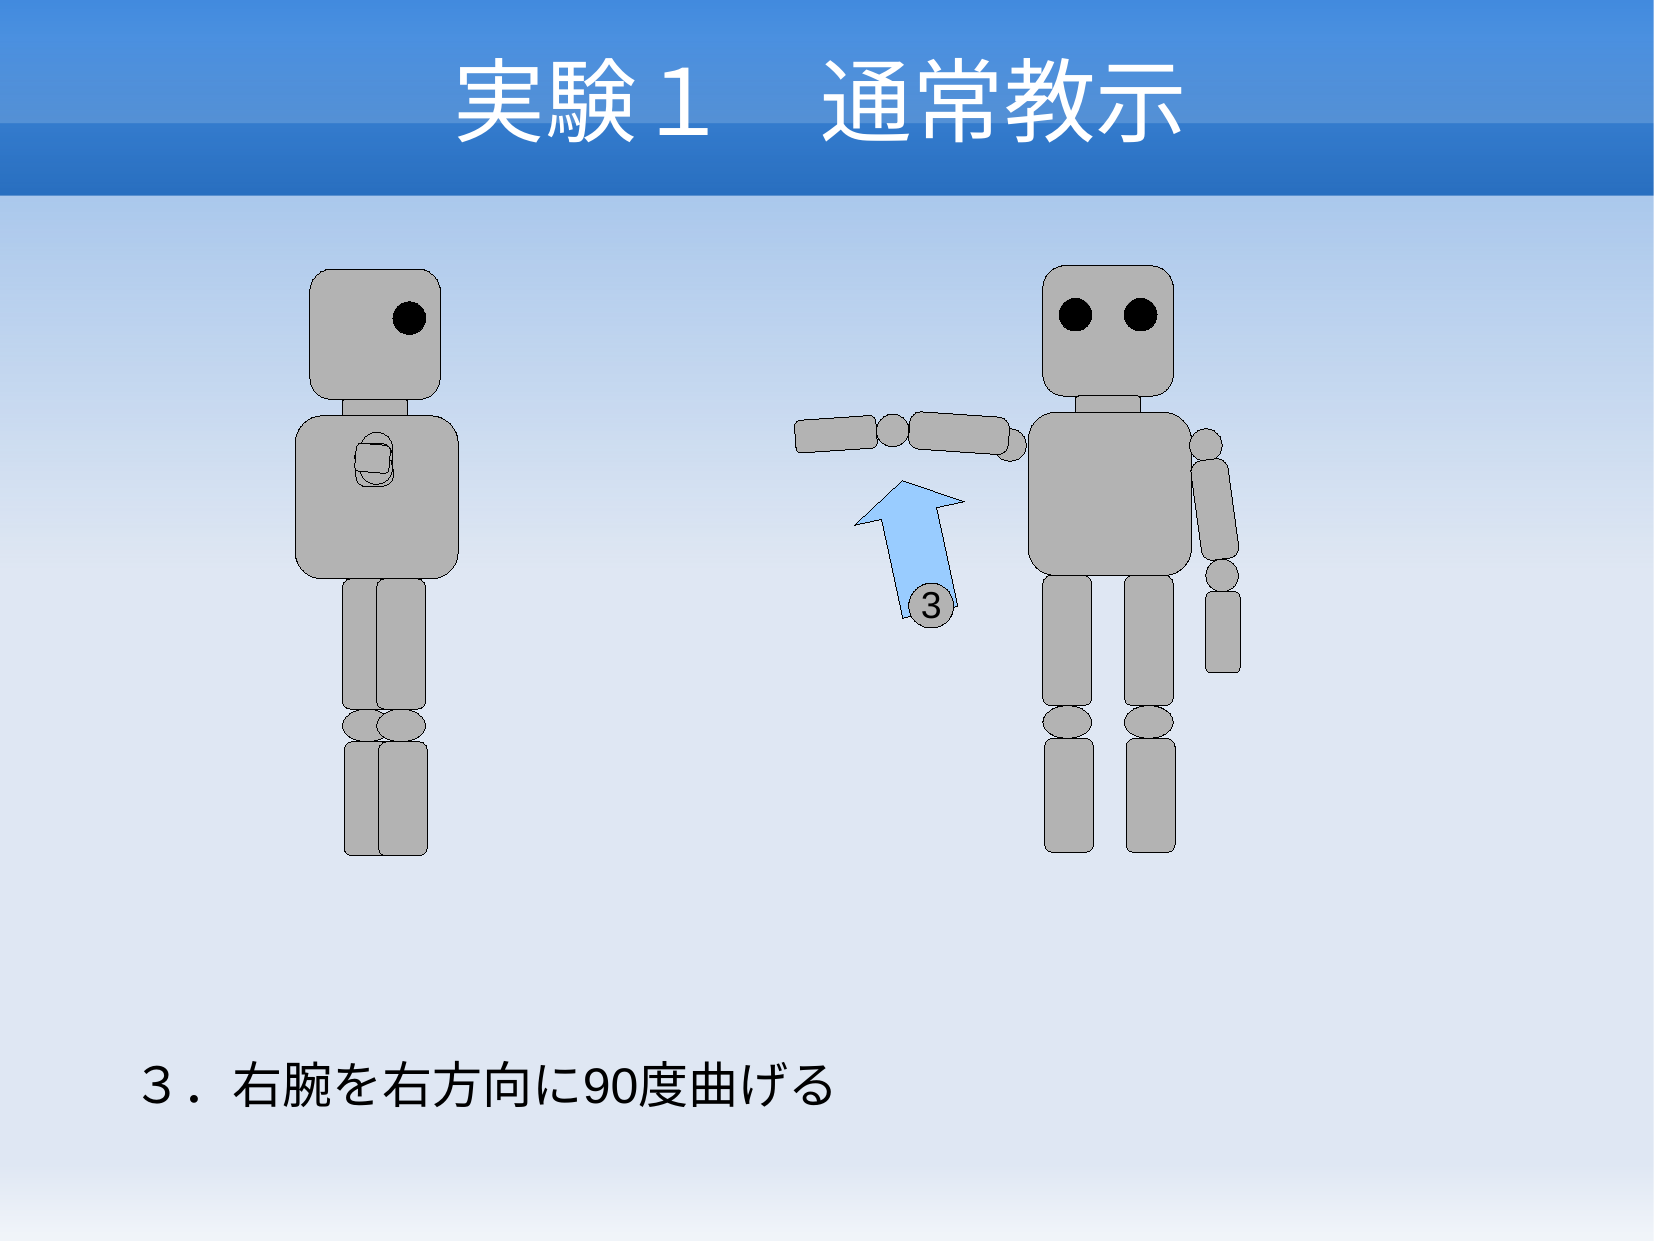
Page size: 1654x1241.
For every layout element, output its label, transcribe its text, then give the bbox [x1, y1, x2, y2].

text_box [295, 269, 459, 856]
text_box [1028, 265, 1241, 853]
text_box [794, 411, 1027, 462]
text_box 3 [908, 583, 954, 628]
picture [0, 0, 1654, 1241]
title 実験１ 通常教示 [76, 0, 1566, 208]
text_box ３．右腕を右方向に90度曲げる [118, 927, 854, 1148]
text_box [854, 480, 965, 619]
